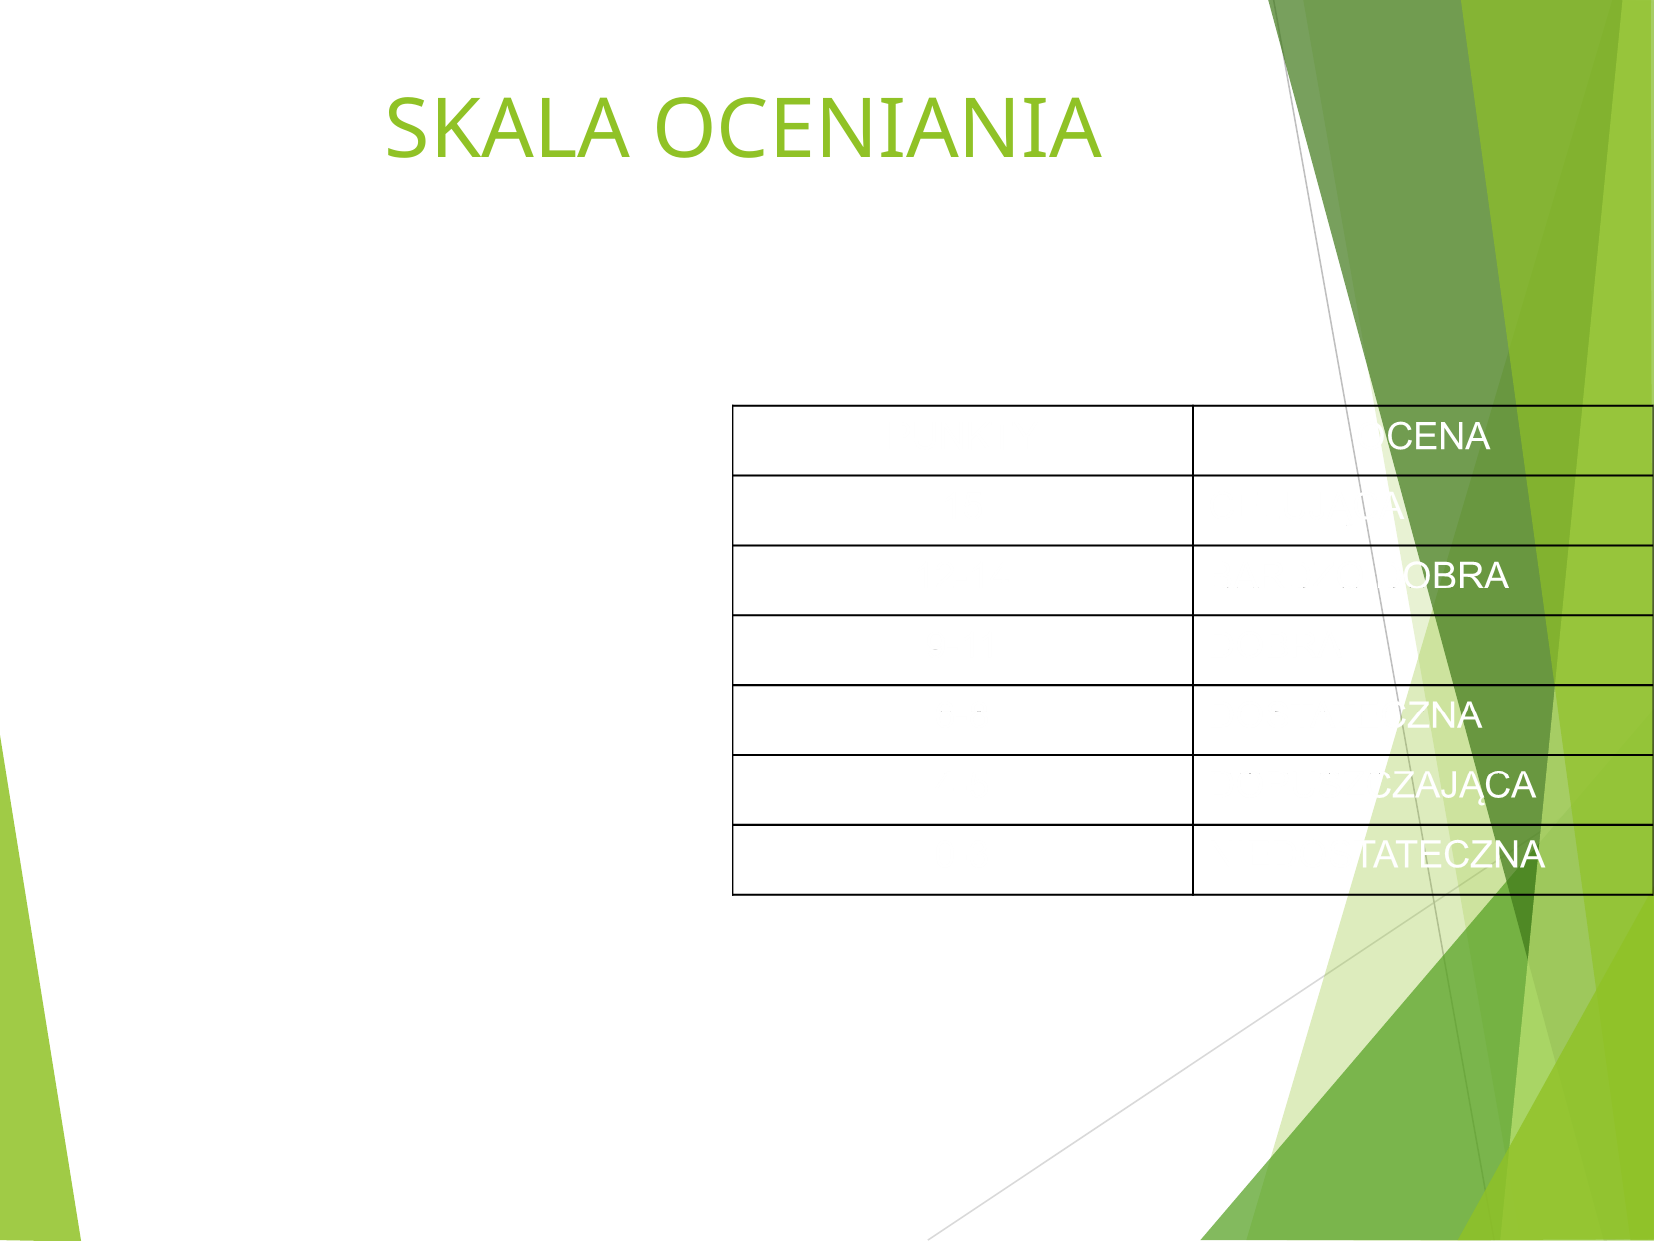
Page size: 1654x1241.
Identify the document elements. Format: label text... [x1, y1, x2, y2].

picture [732, 401, 1654, 898]
title SKALA OCENIANIA [0, 66, 1489, 275]
